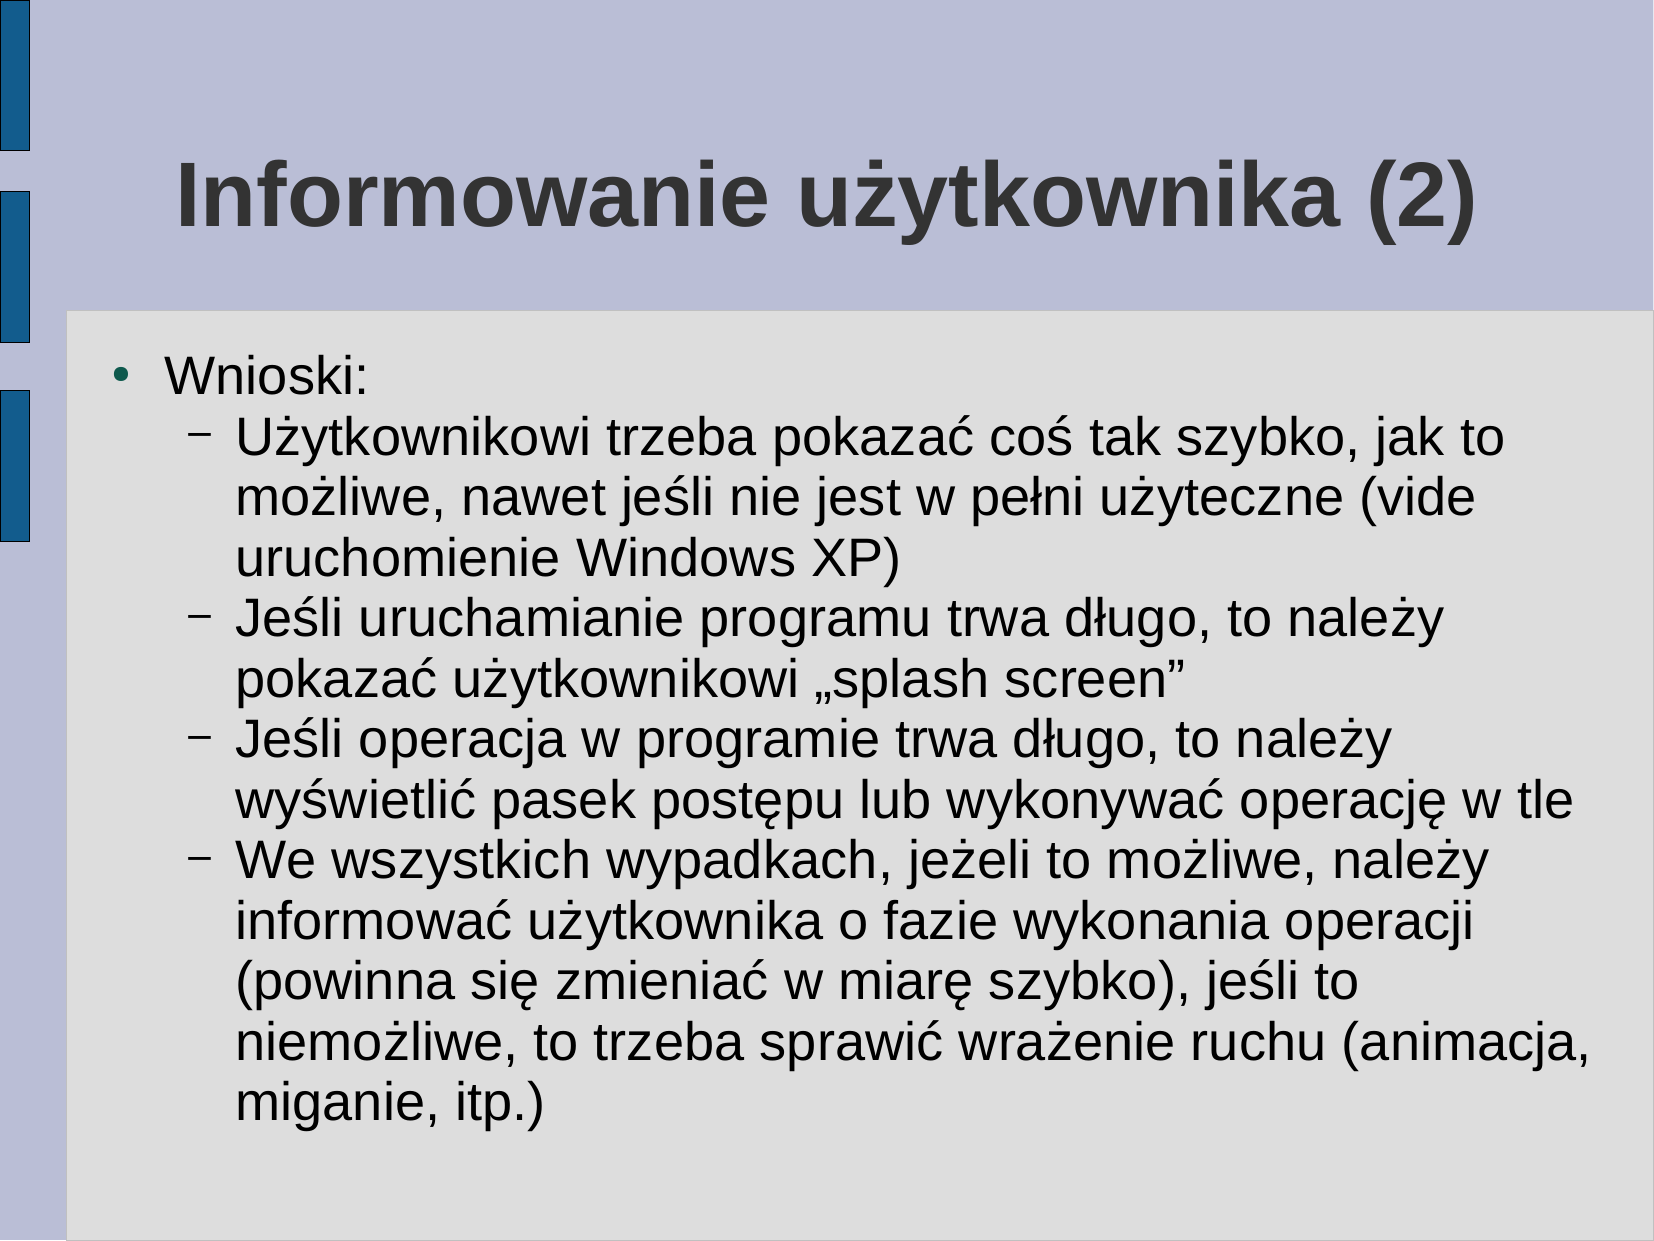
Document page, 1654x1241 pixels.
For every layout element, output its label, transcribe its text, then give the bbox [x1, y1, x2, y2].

title Informowanie użytkownika (2) [121, 91, 1534, 299]
list Wnioski: Użytkownikowi trzeba pokazać coś tak szybko, jak to możliwe, nawet jeśli nie jest w pełni użyteczne (vide uruchomienie Windows XP) Jeśli uruchamianie programu trwa długo, to należy pokazać użytkownikowi „splash screen” Jeśli operacja w programie trwa długo, to należy wyświetlić pasek postępu lub wykonywać operację w tle We wszystkich wypadkach, jeżeli to możliwe, należy informować użytkownika o fazie wykonania operacji (powinna się zmieniać w miarę szybko), jeśli to niemożliwe, to trzeba sprawić wrażenie ruchu (animacja, miganie, itp.) [93, 345, 1595, 1220]
